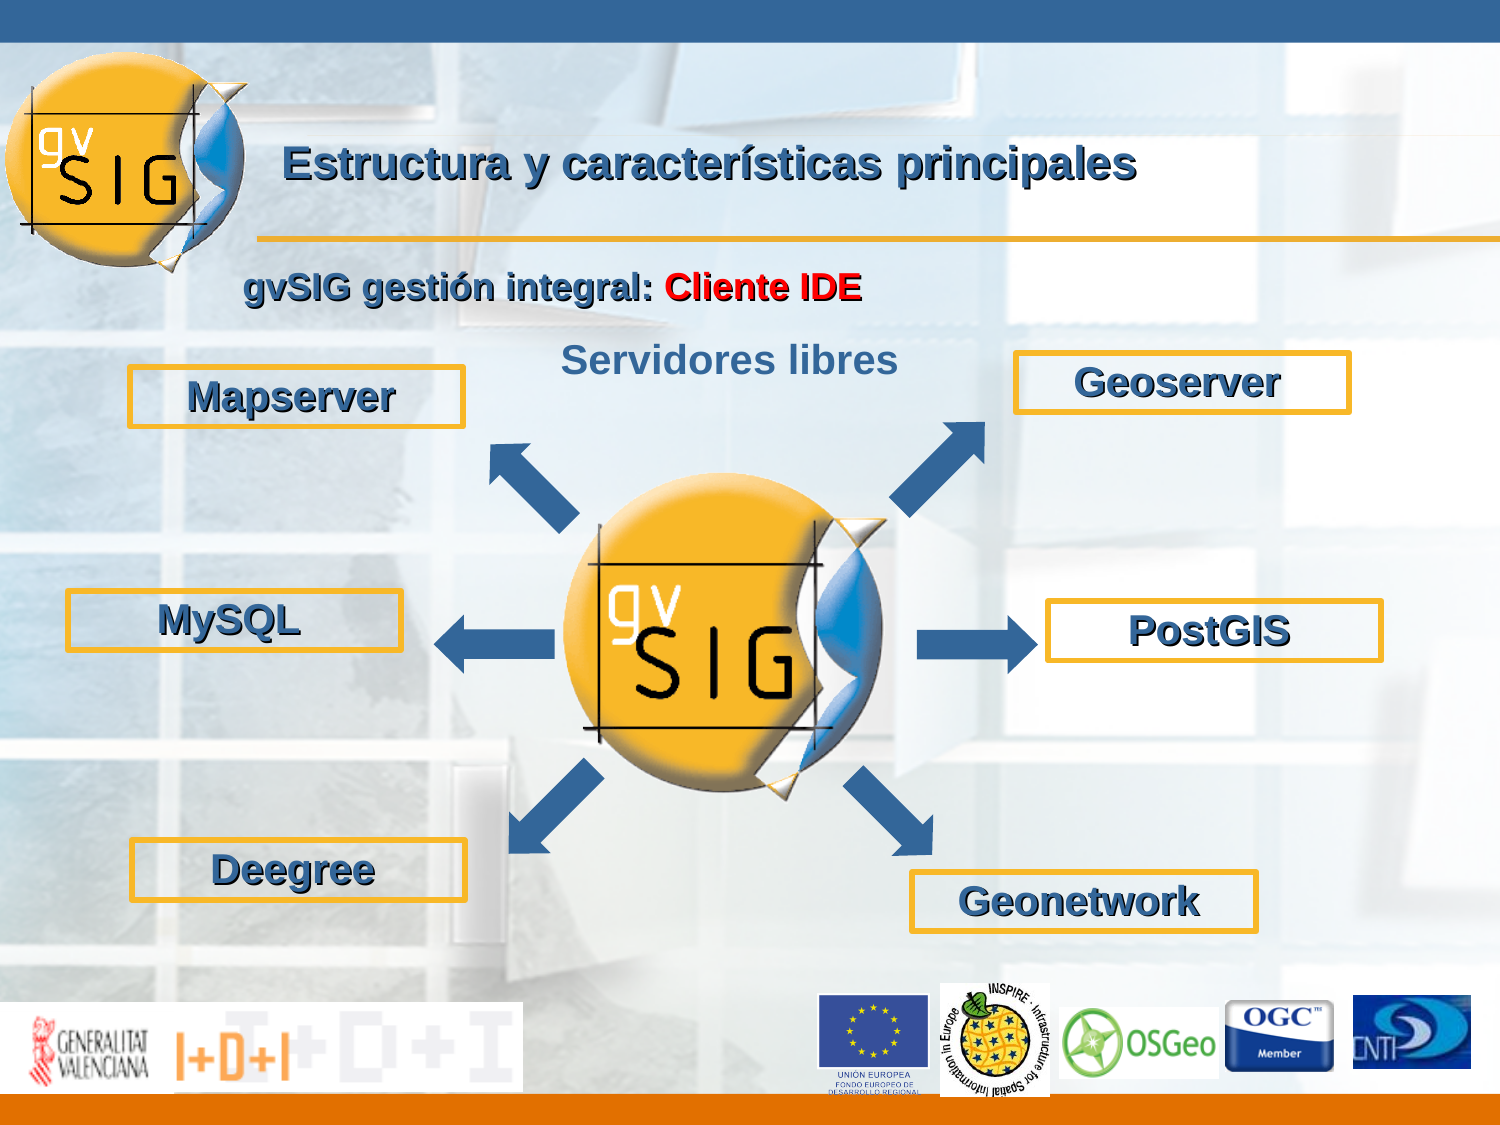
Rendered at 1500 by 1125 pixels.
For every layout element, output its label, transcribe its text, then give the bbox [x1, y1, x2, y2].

picture [1059, 1007, 1219, 1079]
picture [0, 1002, 523, 1094]
picture [817, 993, 930, 1095]
text_box Servidores libres [398, 324, 1500, 391]
text_box [888, 421, 985, 518]
text_box PostGIS [1048, 601, 1382, 661]
text_box gvSIG gestión integral: Cliente IDE [227, 259, 1500, 324]
text_box MySQL [67, 590, 401, 651]
text_box Geonetwork [912, 871, 1257, 932]
text_box [433, 614, 555, 674]
text_box Deegree [131, 840, 465, 900]
picture [940, 983, 1050, 1097]
text_box Estructura y características principales [266, 131, 1500, 206]
text_box [842, 765, 934, 856]
picture [1353, 995, 1471, 1069]
picture [557, 469, 891, 806]
text_box [508, 757, 605, 854]
picture [1225, 1000, 1334, 1072]
text_box [489, 443, 580, 534]
text_box Geoserver [1015, 353, 1350, 413]
picture [0, 49, 250, 276]
text_box Mapserver [129, 367, 463, 427]
text_box [916, 615, 1038, 675]
